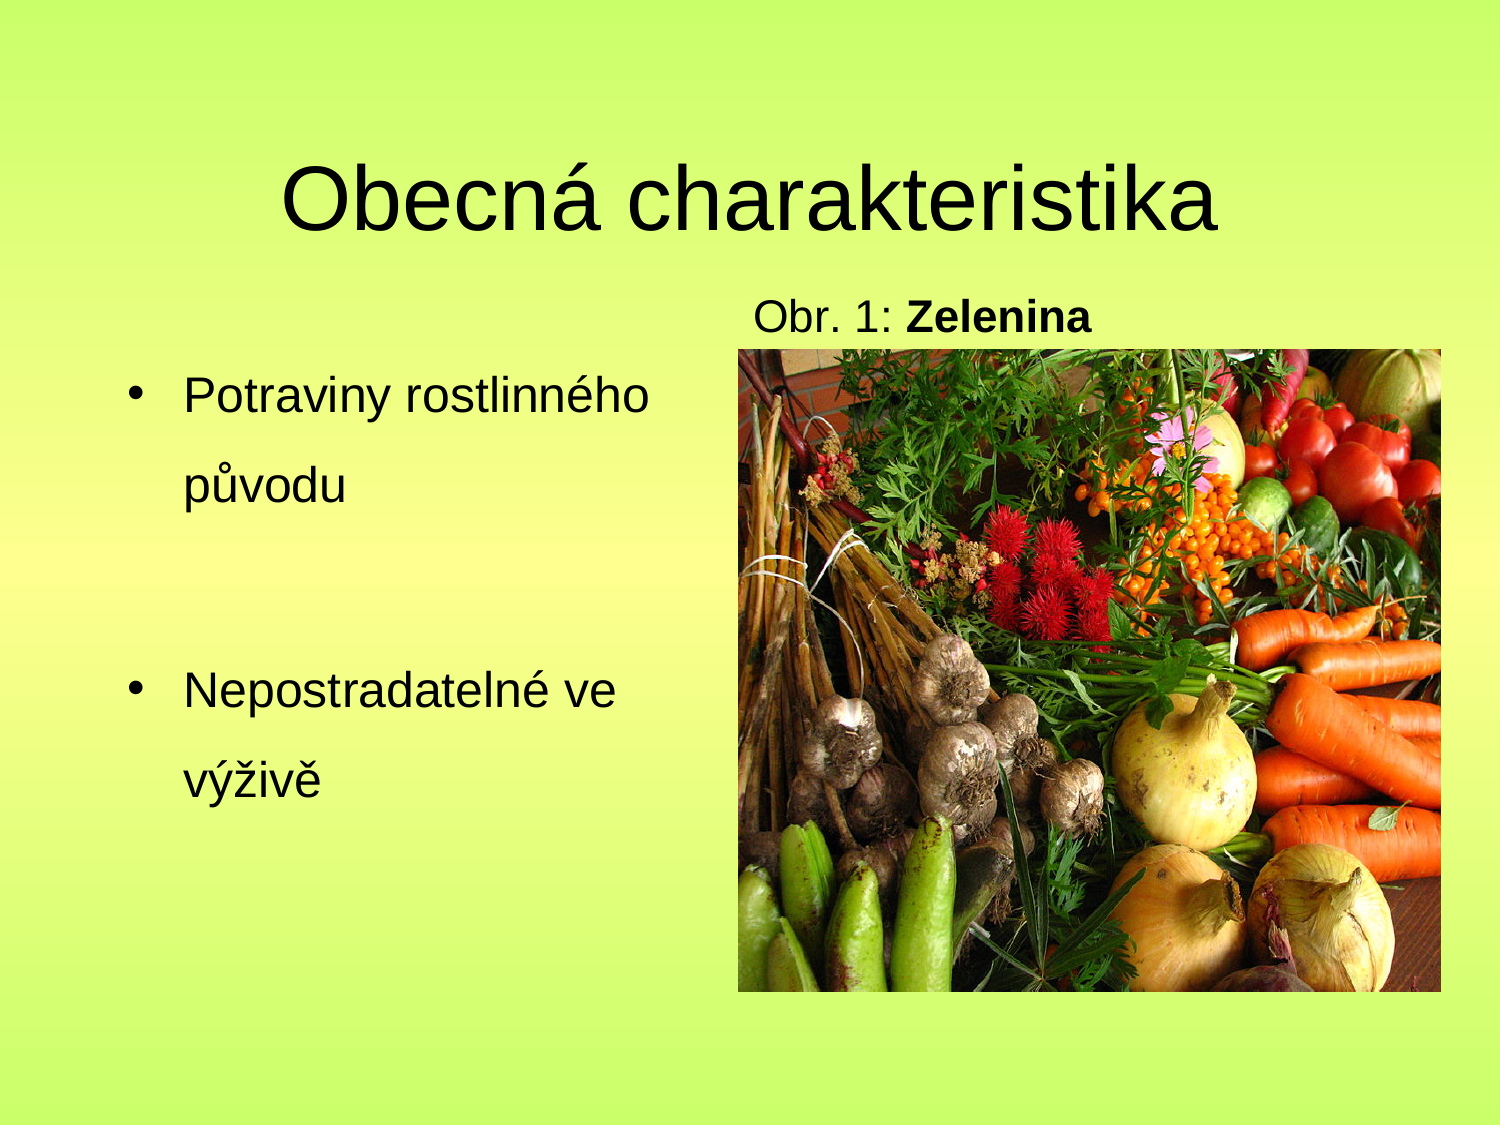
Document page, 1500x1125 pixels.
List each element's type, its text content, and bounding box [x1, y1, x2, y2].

list Potraviny rostlinného původu Nepostradatelné ve výživě [112, 324, 738, 1001]
text_box Obr. 1: Zelenina [738, 278, 1447, 350]
text_box [738, 350, 1441, 993]
title Obecná charakteristika [112, 99, 1388, 288]
